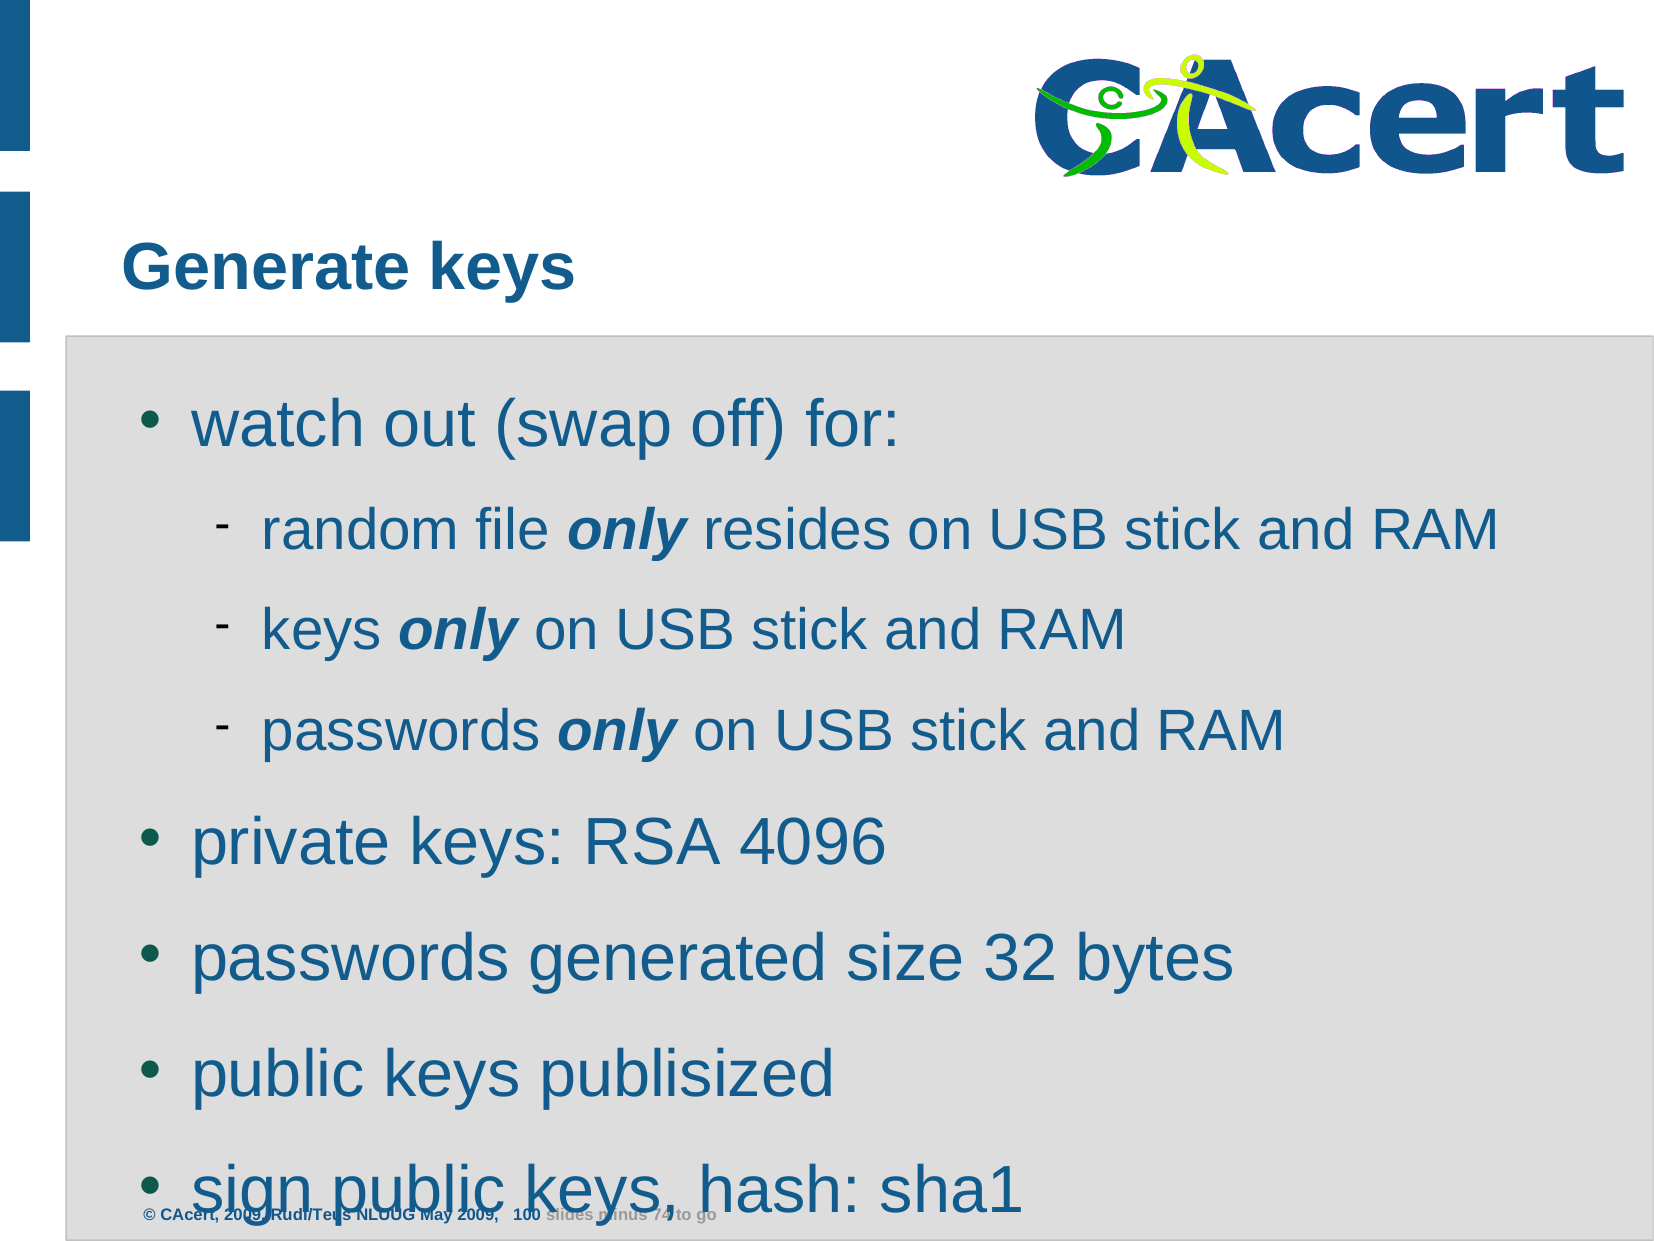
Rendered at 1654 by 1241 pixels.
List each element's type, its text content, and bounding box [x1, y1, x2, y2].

list watch out (swap off) for: random file only resides on USB stick and RAM keys only on USB stick and RAM passwords only on USB stick and RAM private keys: RSA 4096 passwords generated size 32 bytes public keys publisized sign public keys, hash: sha1 [121, 344, 1594, 1238]
picture [1033, 53, 1625, 178]
title Generate keys [121, 177, 1533, 315]
